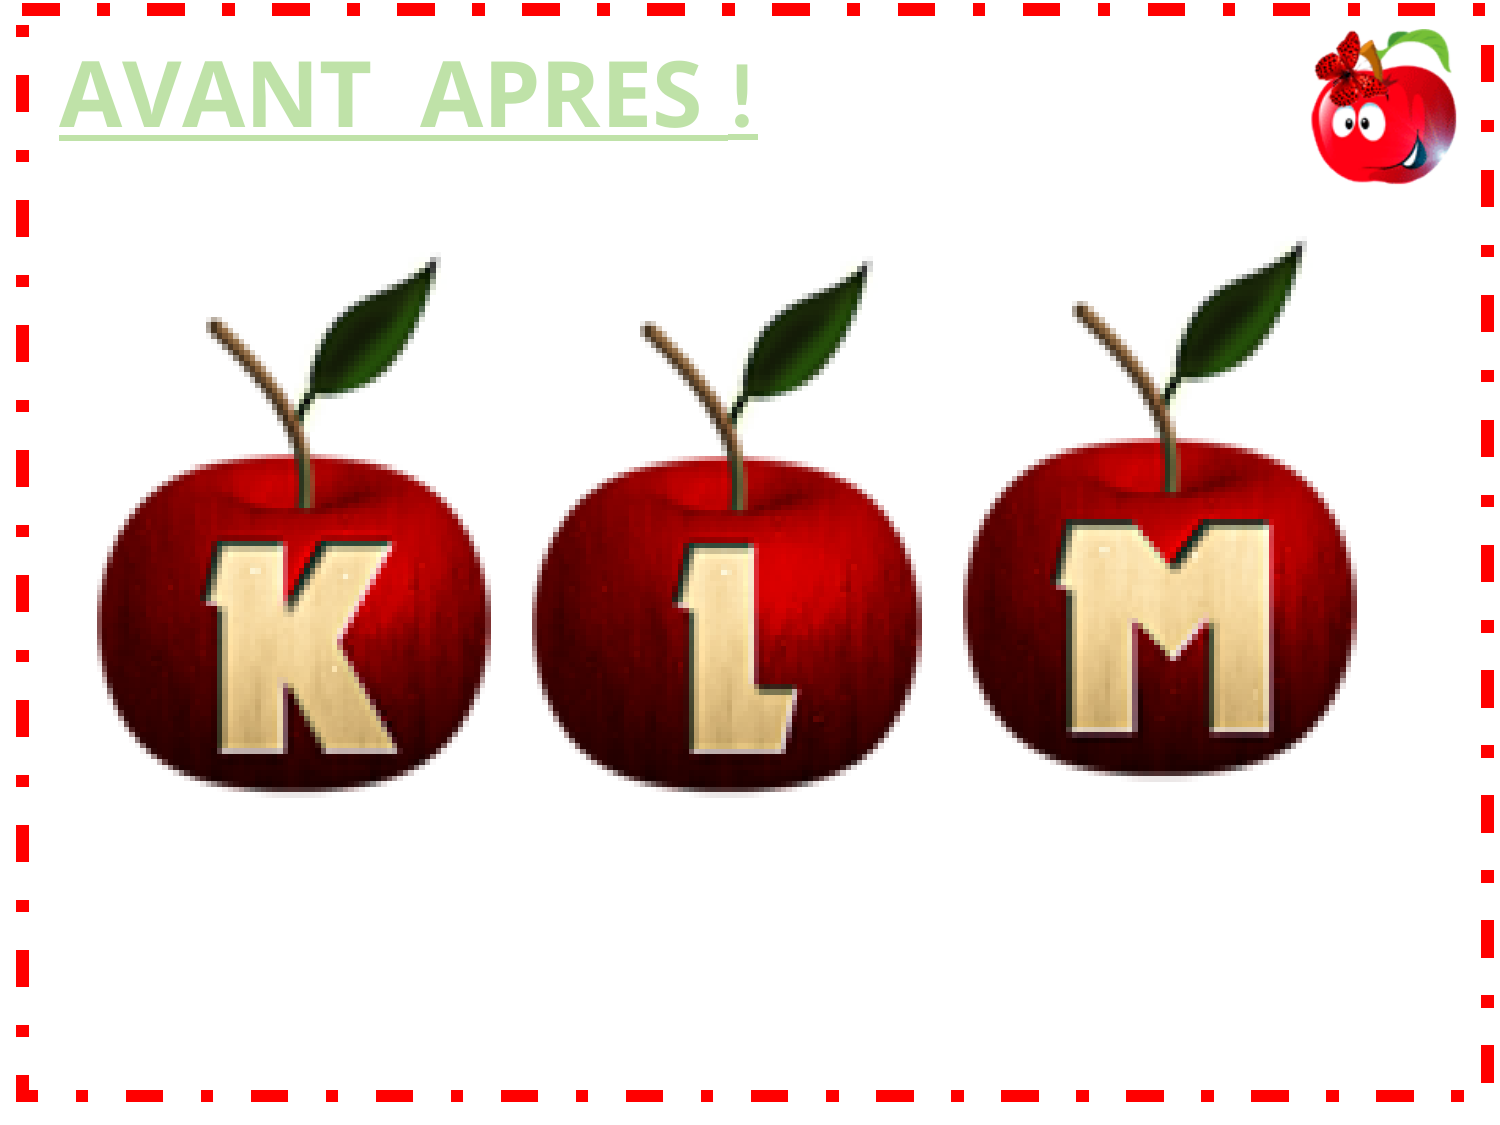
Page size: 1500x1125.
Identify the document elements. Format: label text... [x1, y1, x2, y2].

picture [532, 256, 922, 798]
picture [1305, 29, 1463, 186]
picture [97, 252, 491, 798]
text_box AVANT APRES ! [44, 29, 773, 154]
picture [963, 236, 1357, 782]
